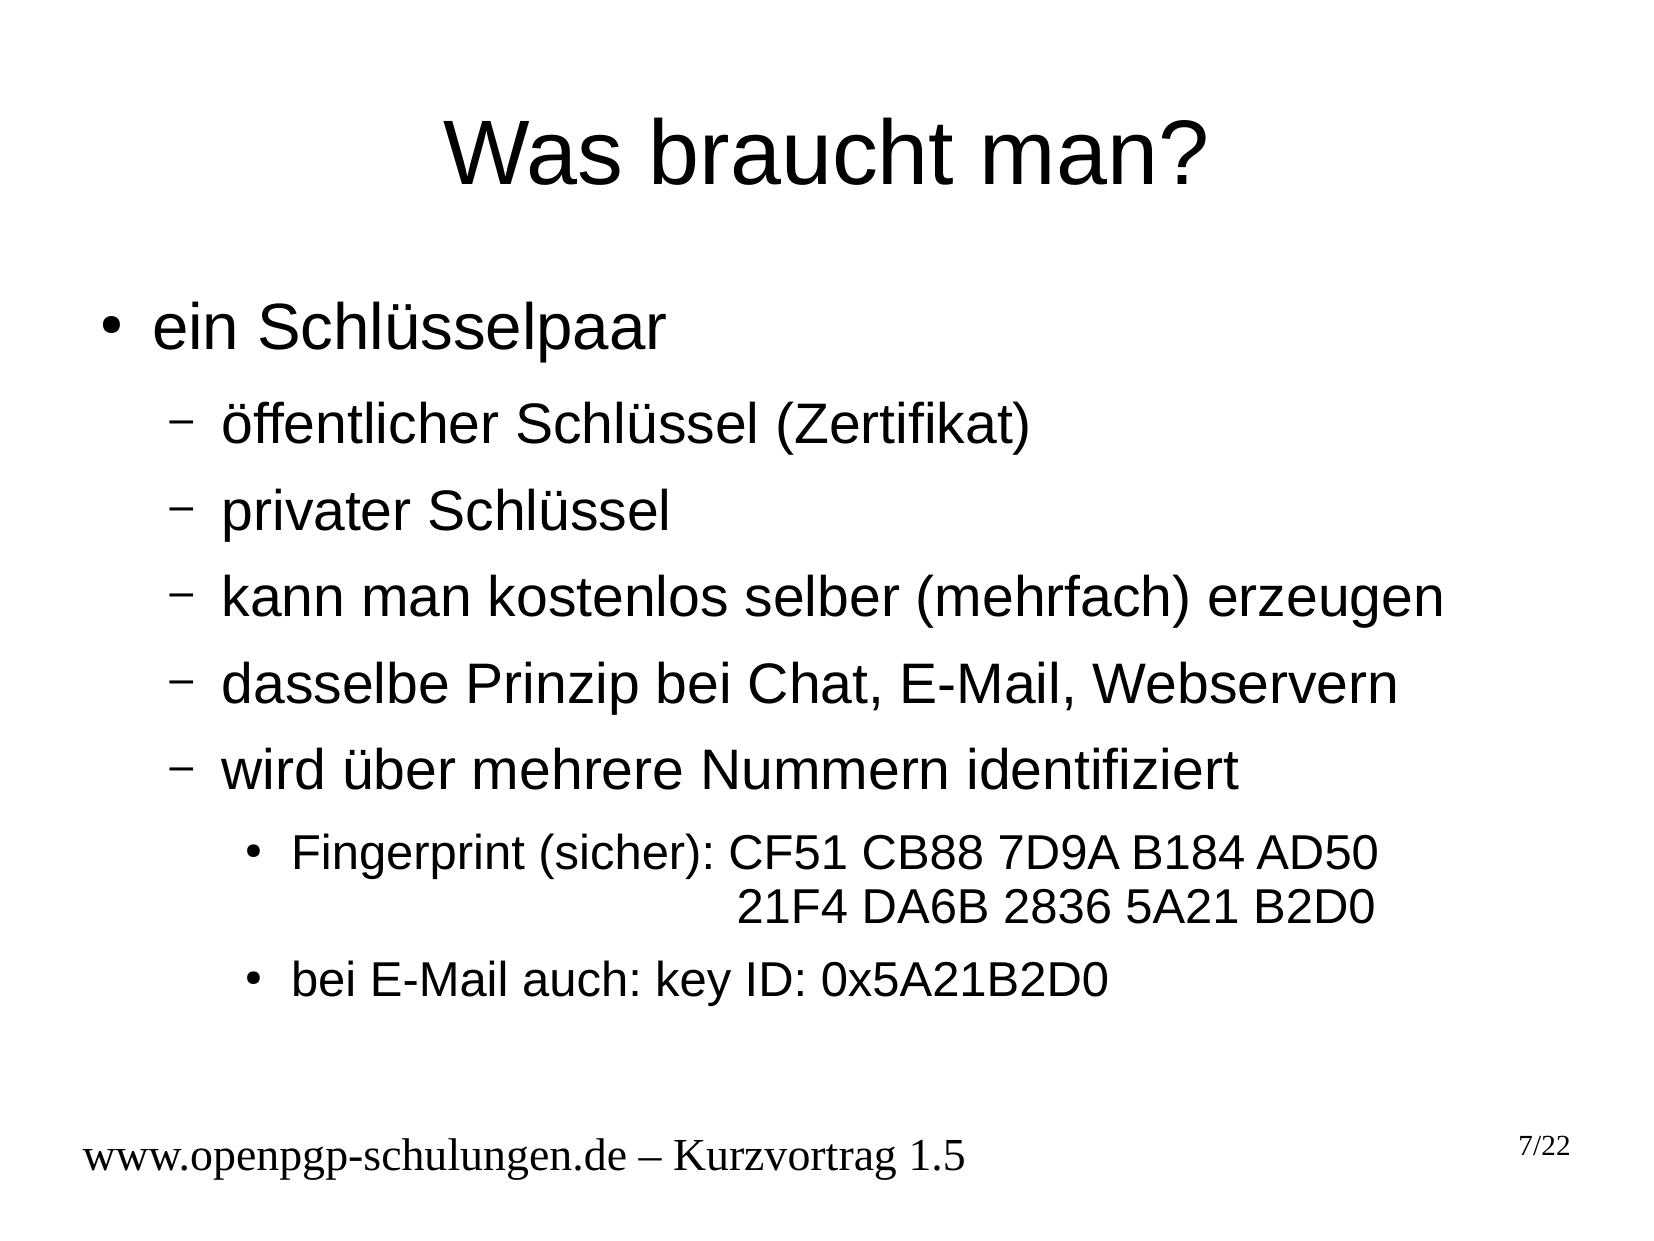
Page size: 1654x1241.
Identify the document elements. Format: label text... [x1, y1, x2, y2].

title Was braucht man? [82, 49, 1571, 257]
list ein Schlüsselpaar öffentlicher Schlüssel (Zertifikat) privater Schlüssel kann man kostenlos selber (mehrfach) erzeugen dasselbe Prinzip bei Chat, E-Mail, Webservern wird über mehrere Nummern identifiziert Fingerprint (sicher): CF51 CB88 7D9A B184 AD50 21F4 DA6B 2836 5A21 B2D0 bei E-Mail auch: key ID: 0x5A21B2D0 [82, 290, 1538, 1010]
